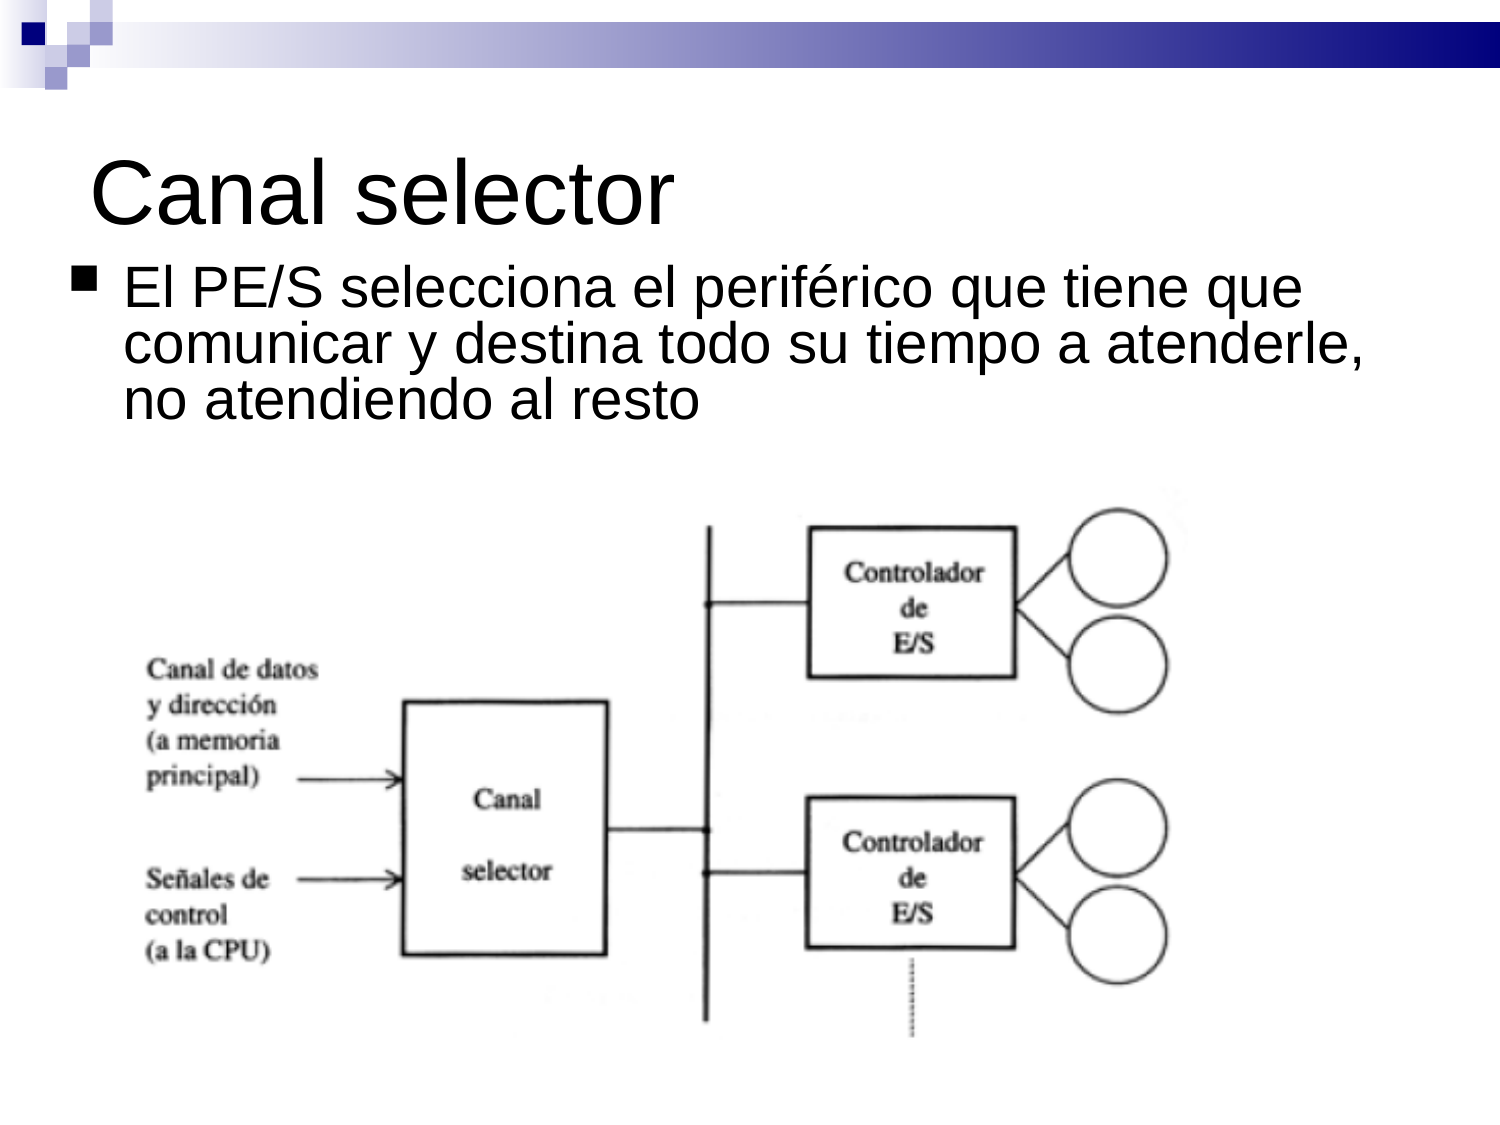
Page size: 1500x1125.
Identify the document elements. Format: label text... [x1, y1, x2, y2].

list El PE/S selecciona el periférico que tiene que comunicar y destina todo su tiempo a atenderle, no atendiendo al resto [53, 255, 1404, 445]
title Canal selector [75, 75, 1426, 301]
picture [123, 479, 1188, 1046]
